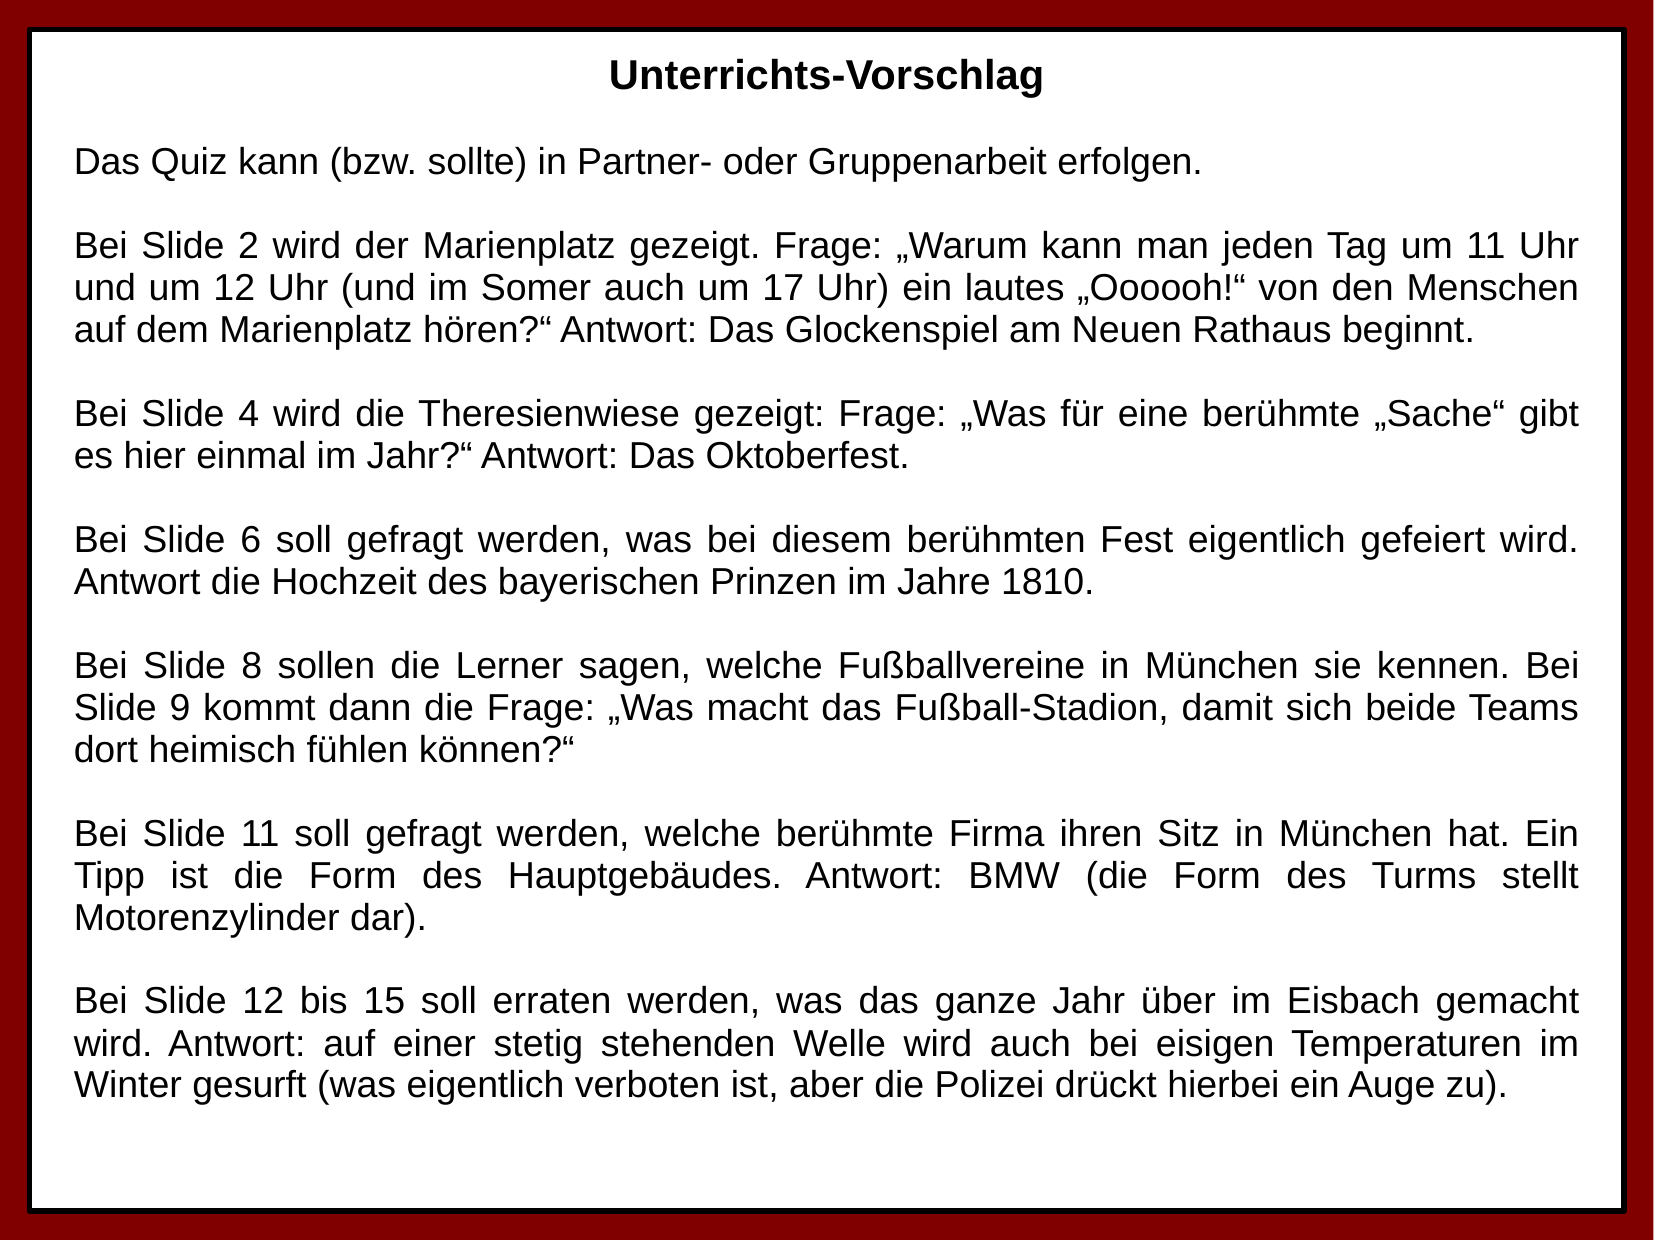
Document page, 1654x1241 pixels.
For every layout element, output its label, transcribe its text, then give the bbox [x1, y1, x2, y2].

text_box [29, 29, 1625, 1211]
text_box Unterrichts-Vorschlag Das Quiz kann (bzw. sollte) in Partner- oder Gruppenarbeit erfolgen. Bei Slide 2 wird der Marienplatz gezeigt. Frage: „Warum kann man jeden Tag um 11 Uhr und um 12 Uhr (und im Somer auch um 17 Uhr) ein lautes „Oooooh!“ von den Menschen auf dem Marienplatz hören?“ Antwort: Das Glockenspiel am Neuen Rathaus beginnt. Bei Slide 4 wird die Theresienwiese gezeigt: Frage: „Was für eine berühmte „Sache“ gibt es hier einmal im Jahr?“ Antwort: Das Oktoberfest. Bei Slide 6 soll gefragt werden, was bei diesem berühmten Fest eigentlich gefeiert wird. Antwort die Hochzeit des bayerischen Prinzen im Jahre 1810. Bei Slide 8 sollen die Lerner sagen, welche Fußballvereine in München sie kennen. Bei Slide 9 kommt dann die Frage: „Was macht das Fußball-Stadion, damit sich beide Teams dort heimisch fühlen können?“ Bei Slide 11 soll gefragt werden, welche berühmte Firma ihren Sitz in München hat. Ein Tipp ist die Form des Hauptgebäudes. Antwort: BMW (die Form des Turms stellt Motorenzylinder dar). Bei Slide 12 bis 15 soll erraten werden, was das ganze Jahr über im Eisbach gemacht wird. Antwort: auf einer stetig stehenden Welle wird auch bei eisigen Temperaturen im Winter gesurft (was eigentlich verboten ist, aber die Polizei drückt hierbei ein Auge zu). [59, 44, 1595, 1209]
